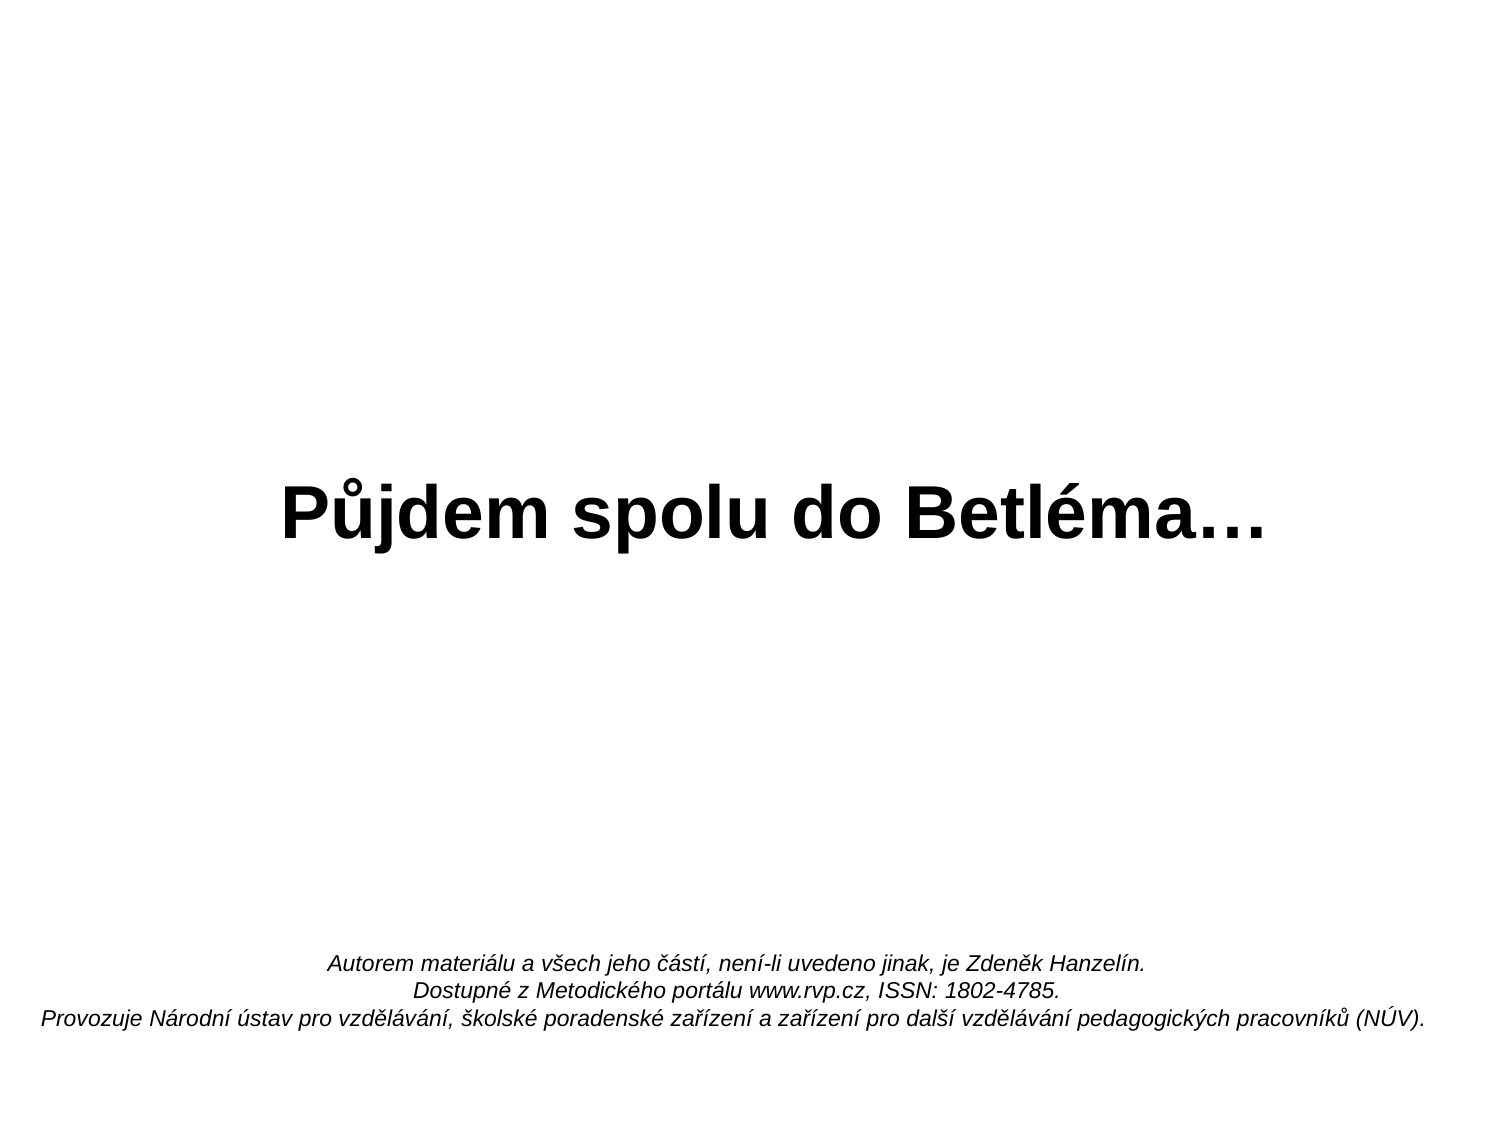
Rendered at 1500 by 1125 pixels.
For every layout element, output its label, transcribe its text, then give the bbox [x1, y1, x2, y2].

text_box Autorem materiálu a všech jeho částí, není-li uvedeno jinak, je Zdeněk Hanzelín. Dostupné z Metodického portálu www.rvp.cz, ISSN: 1802-4785. Provozuje Národní ústav pro vzdělávání, školské poradenské zařízení a zařízení pro další vzdělávání pedagogických pracovníků (NÚV). [26, 941, 1449, 1038]
text_box Půjdem spolu do Betléma… [265, 456, 1287, 562]
